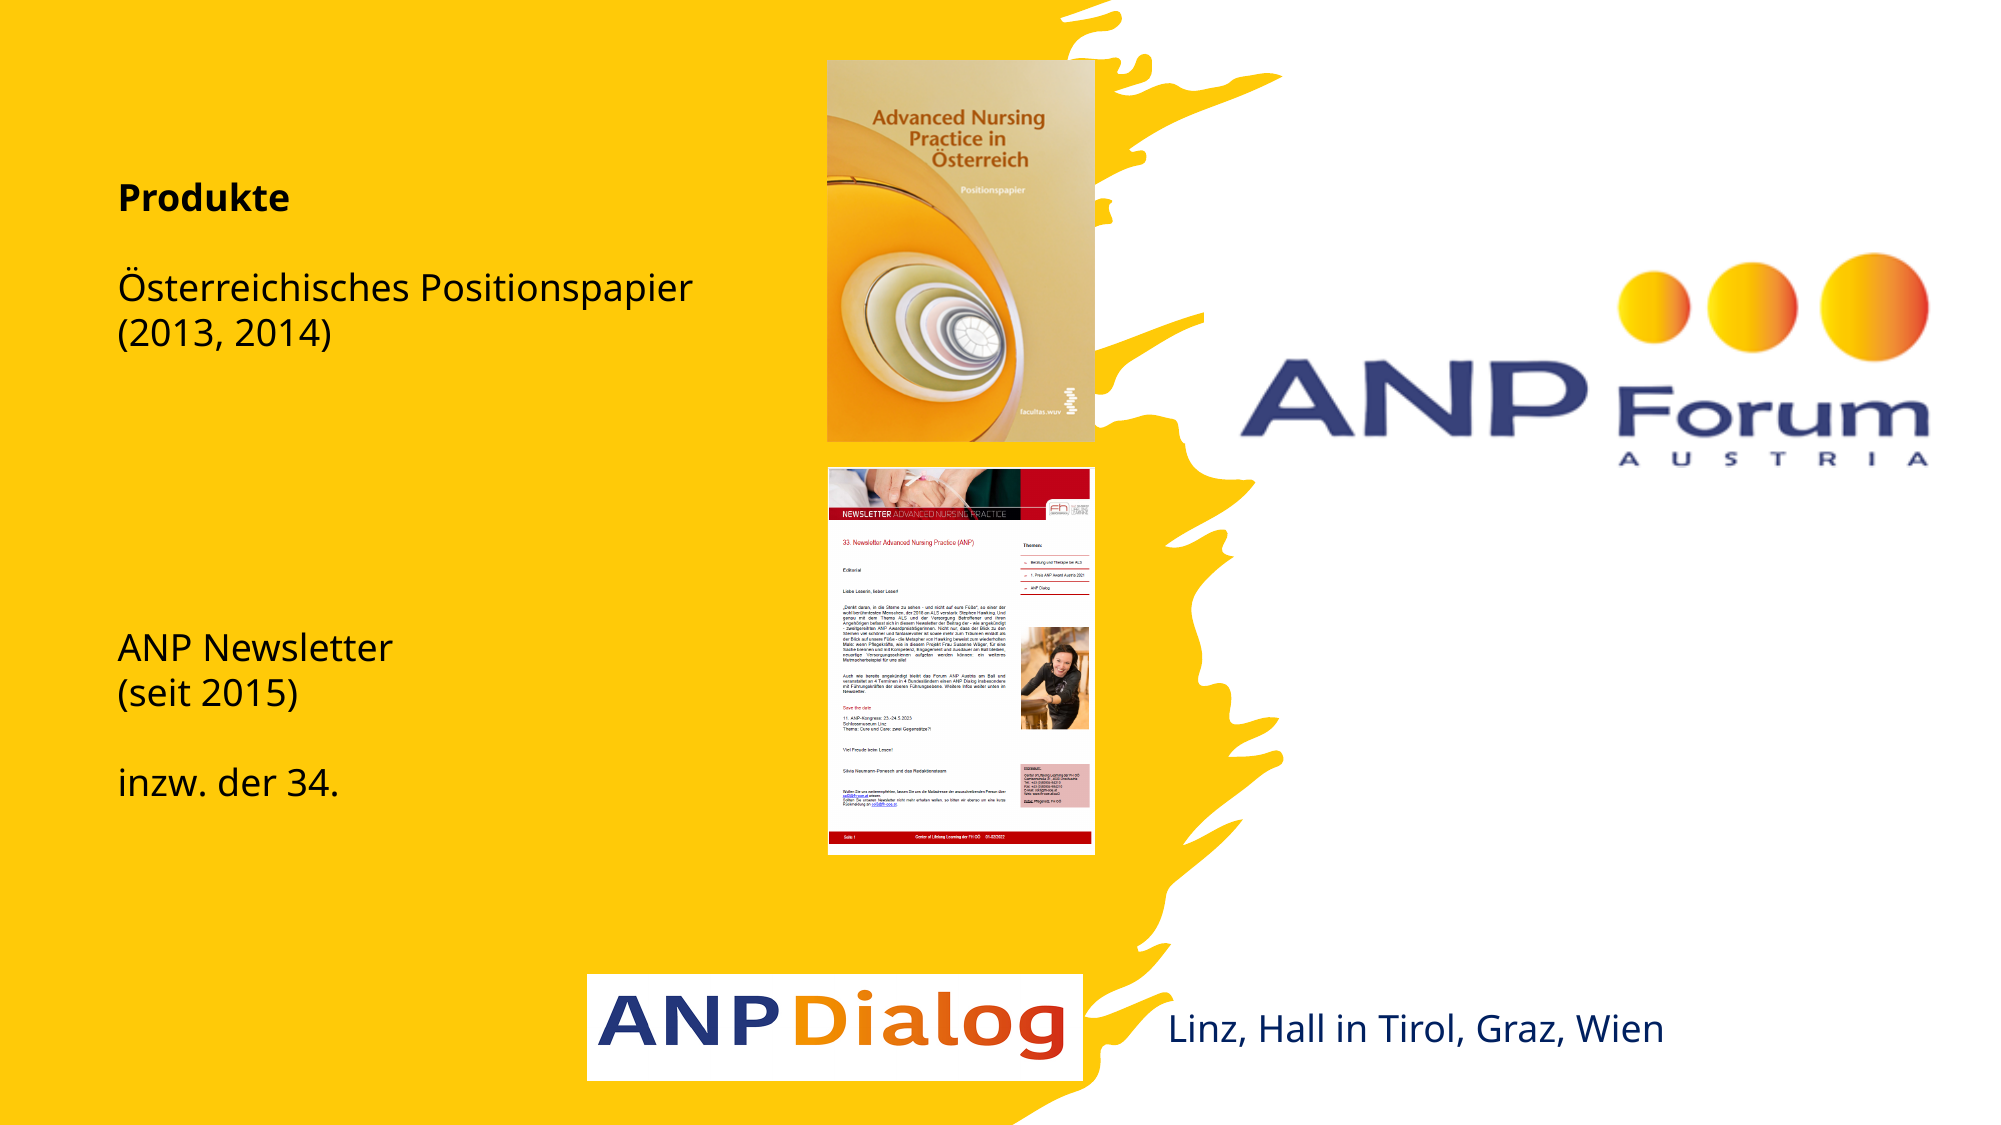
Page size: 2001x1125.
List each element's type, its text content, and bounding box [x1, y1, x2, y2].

picture [1204, 251, 1972, 468]
picture [587, 974, 1083, 1082]
text_box Linz, Hall in Tirol, Graz, Wien [1152, 997, 1780, 1058]
text_box Produkte Österreichisches Positionspapier (2013, 2014) ANP Newsletter (seit 2015) inzw. der 34. [102, 166, 1103, 954]
picture [827, 467, 1095, 855]
picture [827, 60, 1095, 442]
